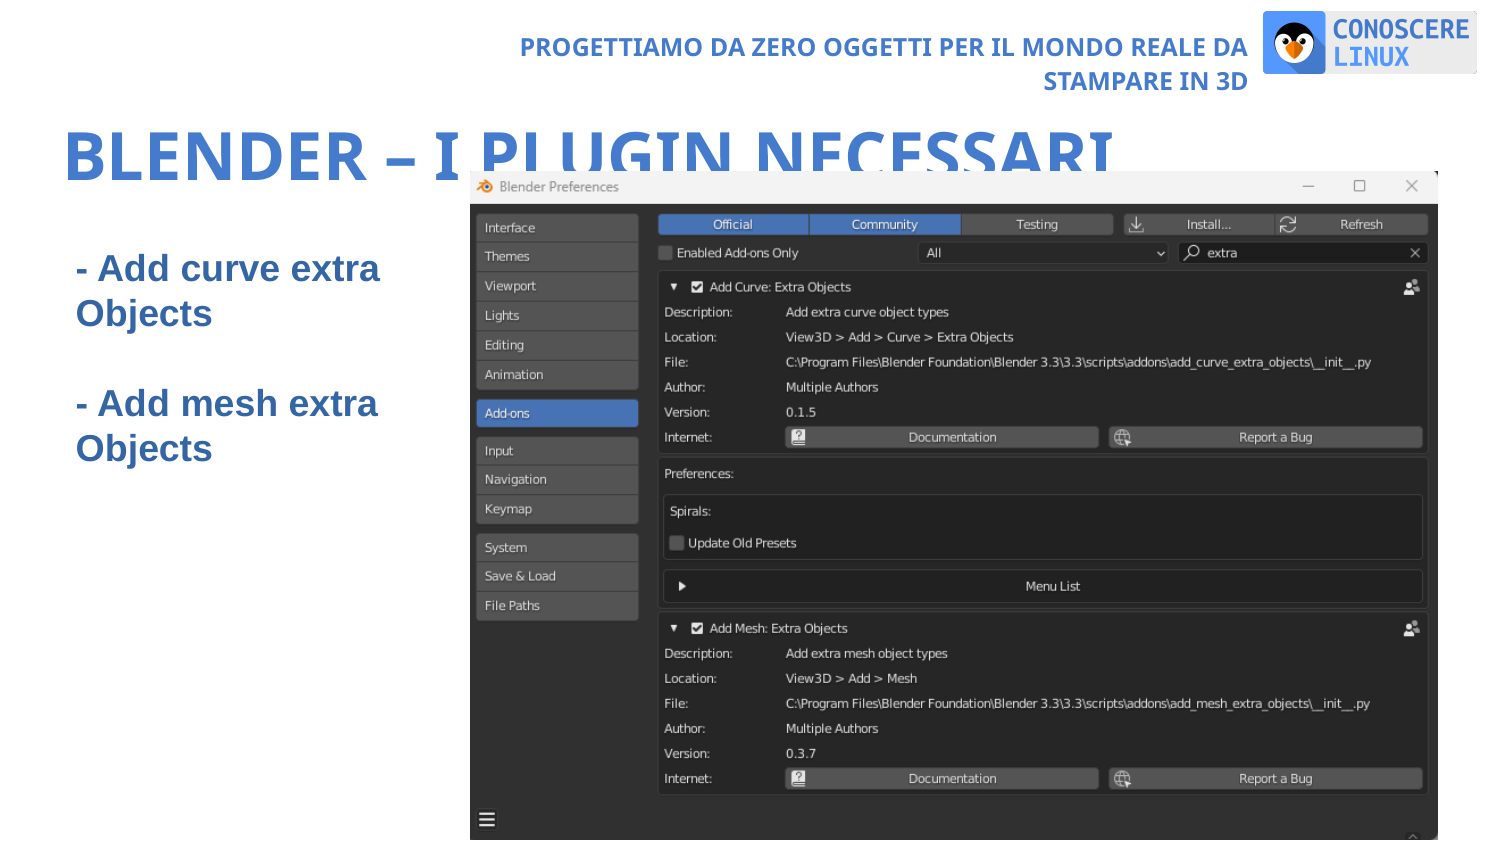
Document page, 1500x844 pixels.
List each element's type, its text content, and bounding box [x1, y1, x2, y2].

text_box BLENDER – I PLUGIN NECESSARI [47, 102, 1236, 260]
picture [470, 171, 1438, 840]
text_box PROGETTIAMO DA ZERO OGGETTI PER IL MONDO REALE DA STAMPARE IN 3D [437, 21, 1264, 91]
title - Add curve extra Objects - Add mesh extra Objects [60, 229, 529, 593]
picture [1263, 11, 1477, 74]
